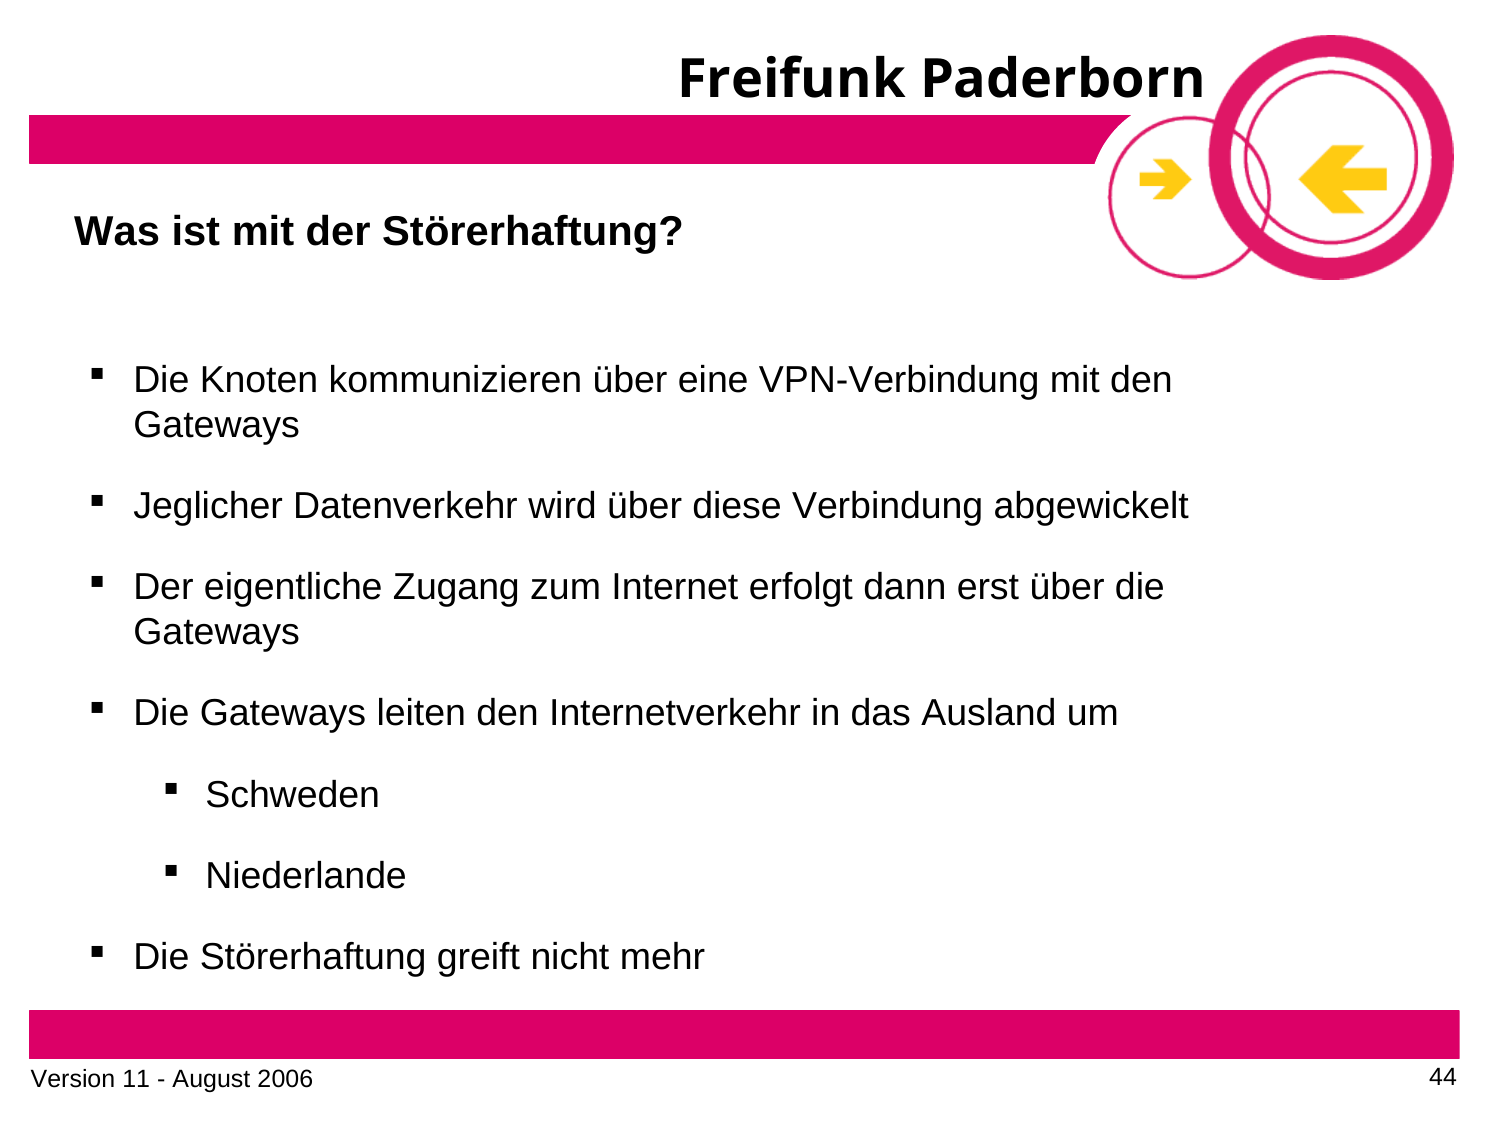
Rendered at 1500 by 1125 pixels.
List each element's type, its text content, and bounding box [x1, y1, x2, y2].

picture [1107, 35, 1454, 280]
text_box Die Knoten kommunizieren über eine VPN-Verbindung mit den Gateways Jeglicher Datenverkehr wird über diese Verbindung abgewickelt Der eigentliche Zugang zum Internet erfolgt dann erst über die Gateways Die Gateways leiten den Internetverkehr in das Ausland um Schweden Niederlande Die Störerhaftung greift nicht mehr [59, 355, 1288, 993]
text_box Was ist mit der Störerhaftung? [74, 204, 1067, 284]
